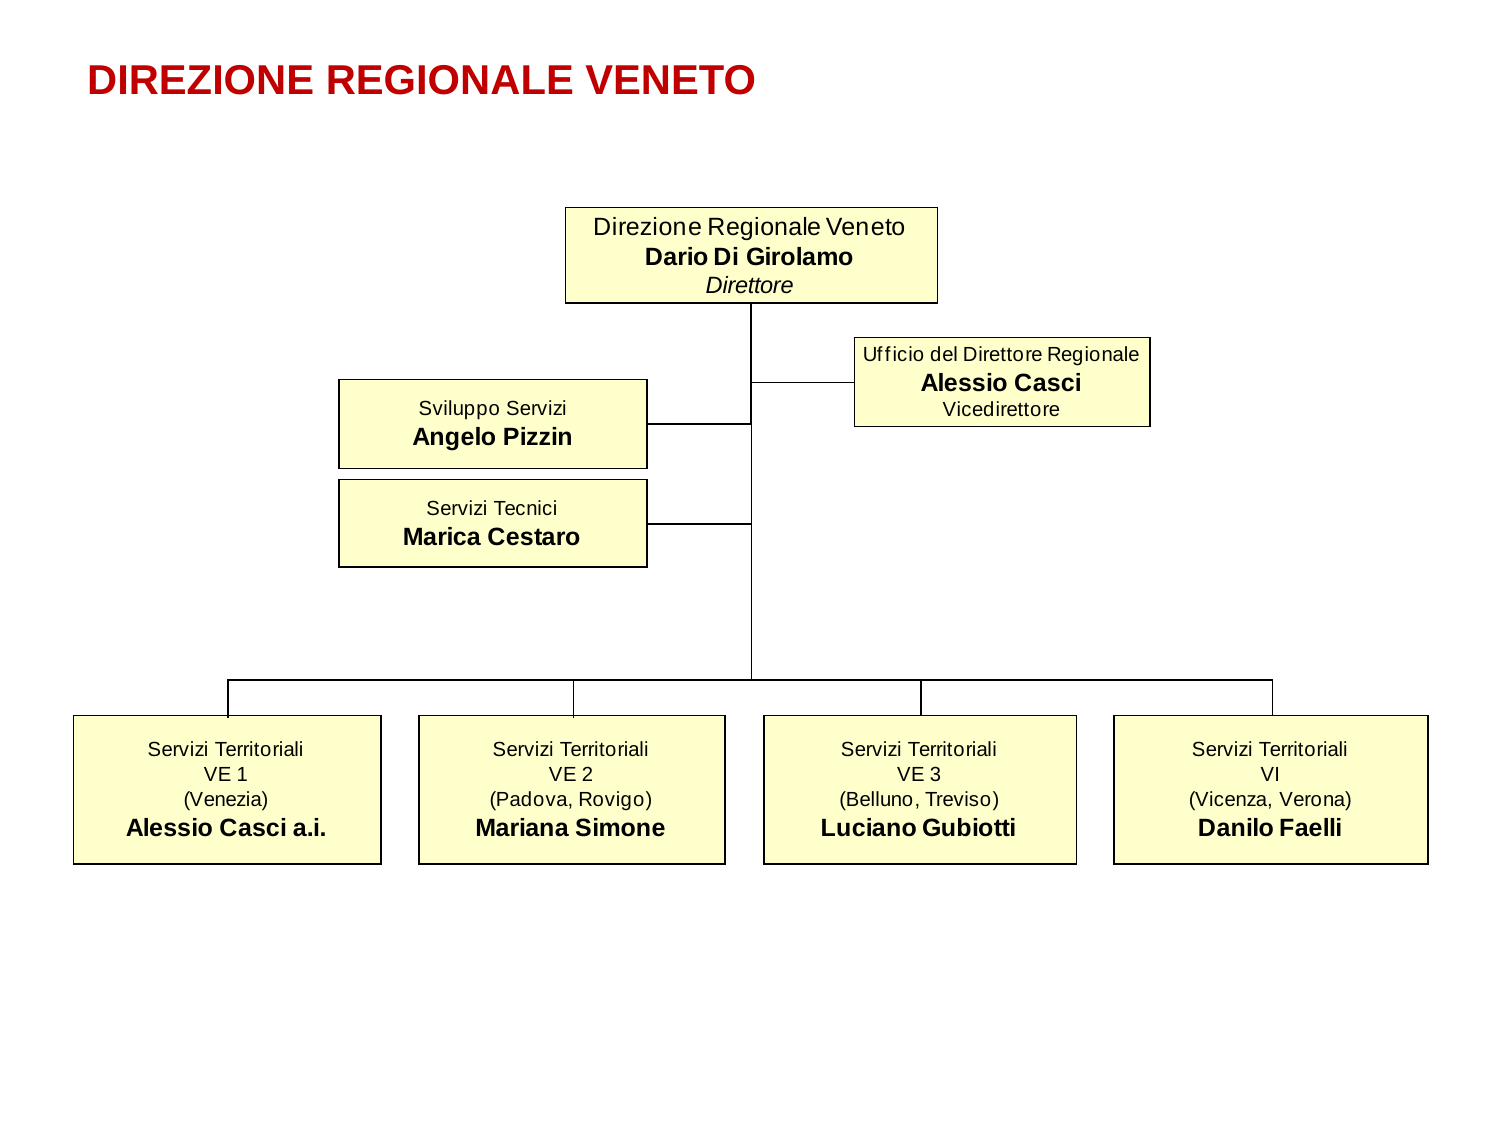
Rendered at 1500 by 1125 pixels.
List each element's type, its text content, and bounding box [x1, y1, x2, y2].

picture [71, 202, 1429, 865]
title DIREZIONE REGIONALE VENETO [72, 45, 1462, 128]
